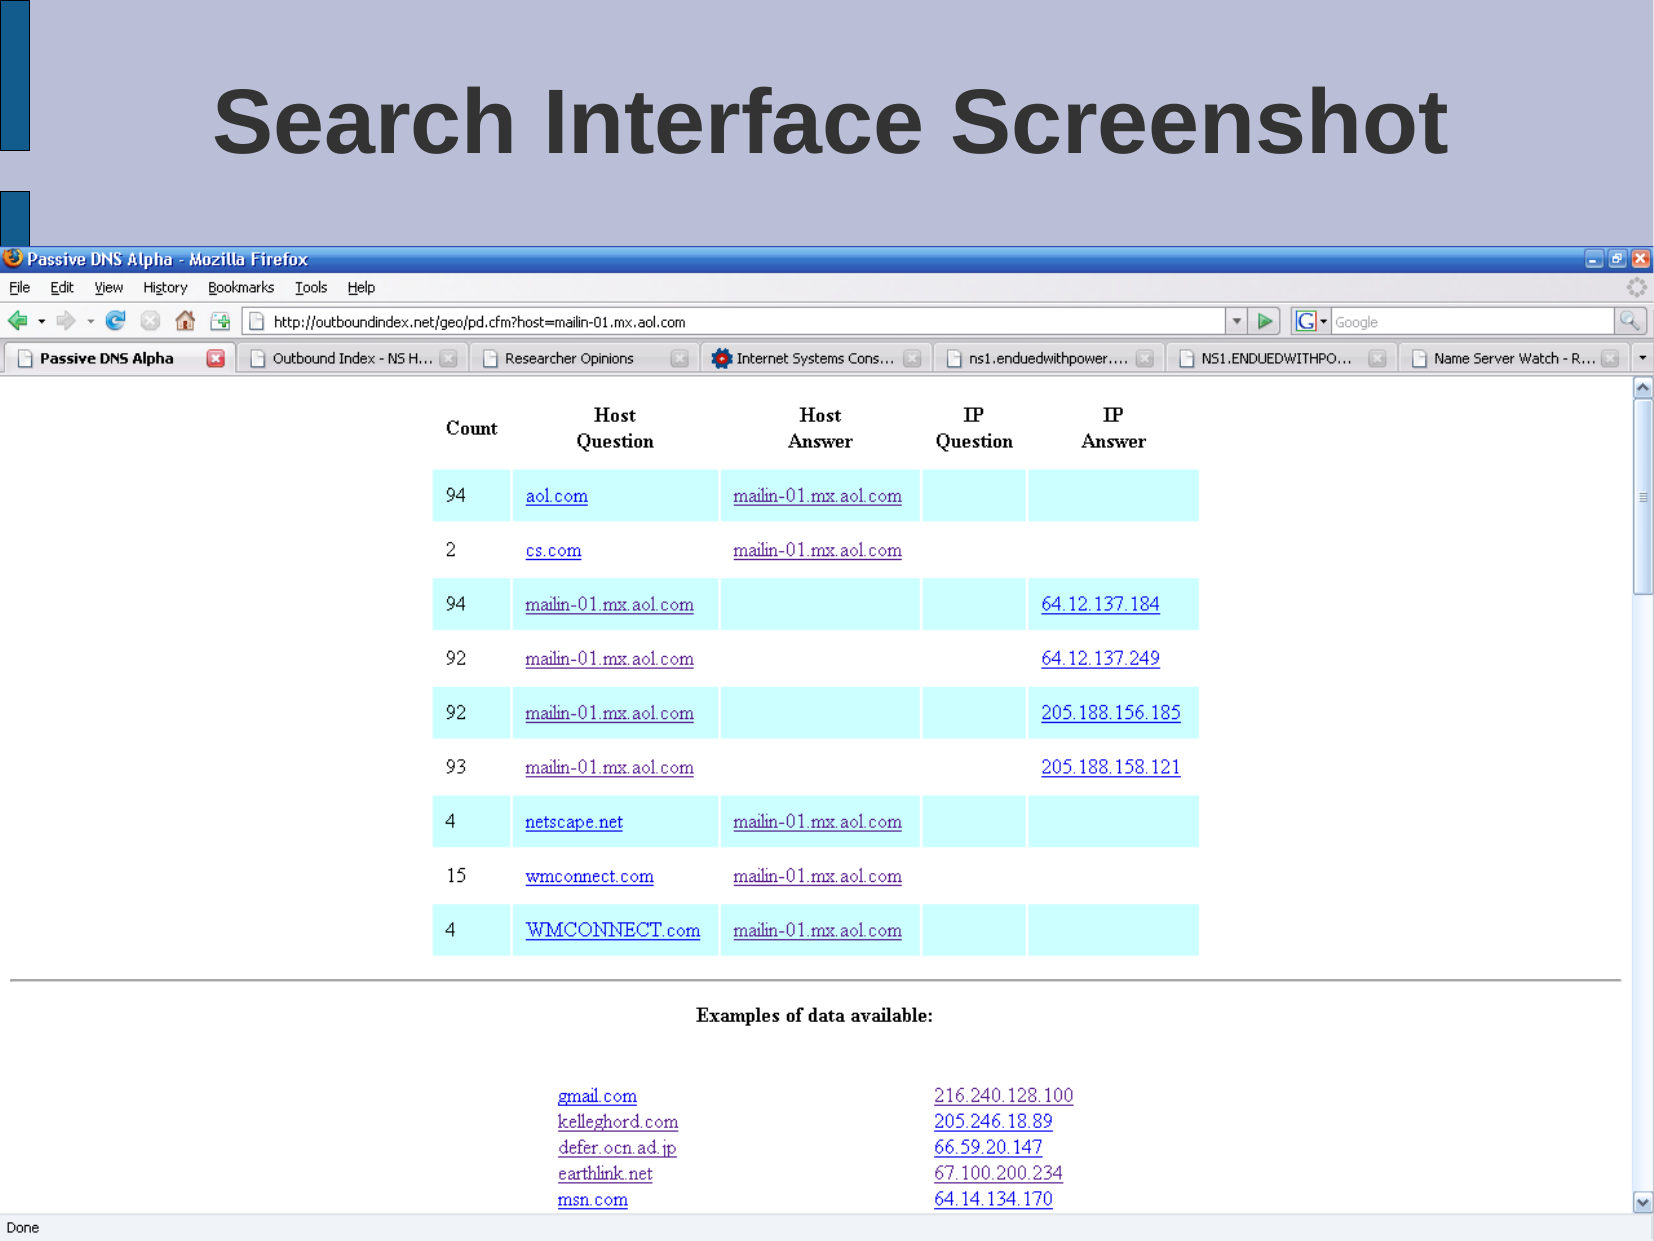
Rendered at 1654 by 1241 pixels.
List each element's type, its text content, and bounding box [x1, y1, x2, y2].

picture [0, 246, 1654, 1241]
title Search Interface Screenshot [125, 17, 1538, 226]
